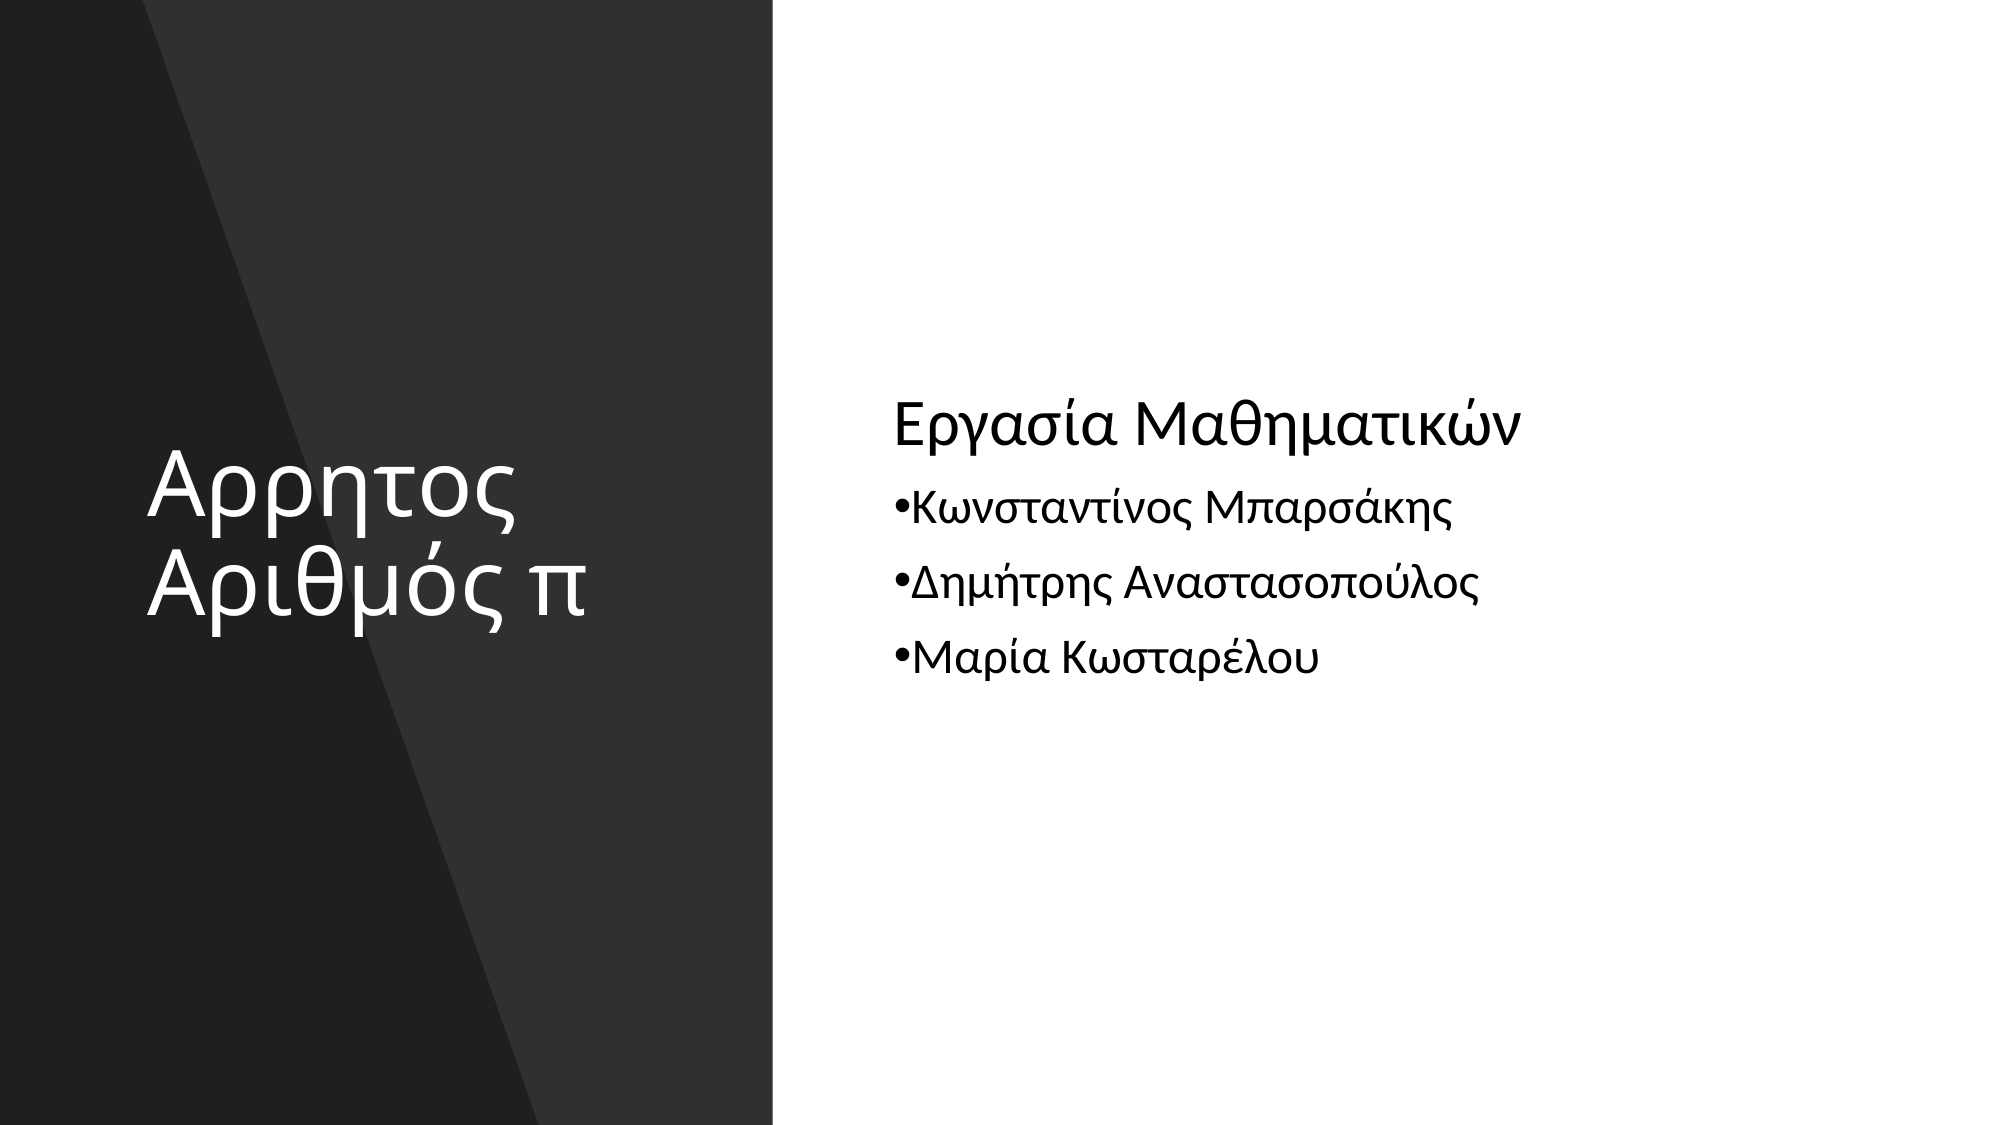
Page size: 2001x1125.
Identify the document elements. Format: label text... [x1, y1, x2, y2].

title Αρρητος Αριθμός π [131, 104, 671, 968]
text_box [0, 0, 2000, 1125]
subtitle Εργασία Μαθηματικών Κωνσταντίνος Μπαρσάκης Δημήτρης Αναστασοπούλος Μαρία Κωσταρέλου [878, 104, 1868, 968]
